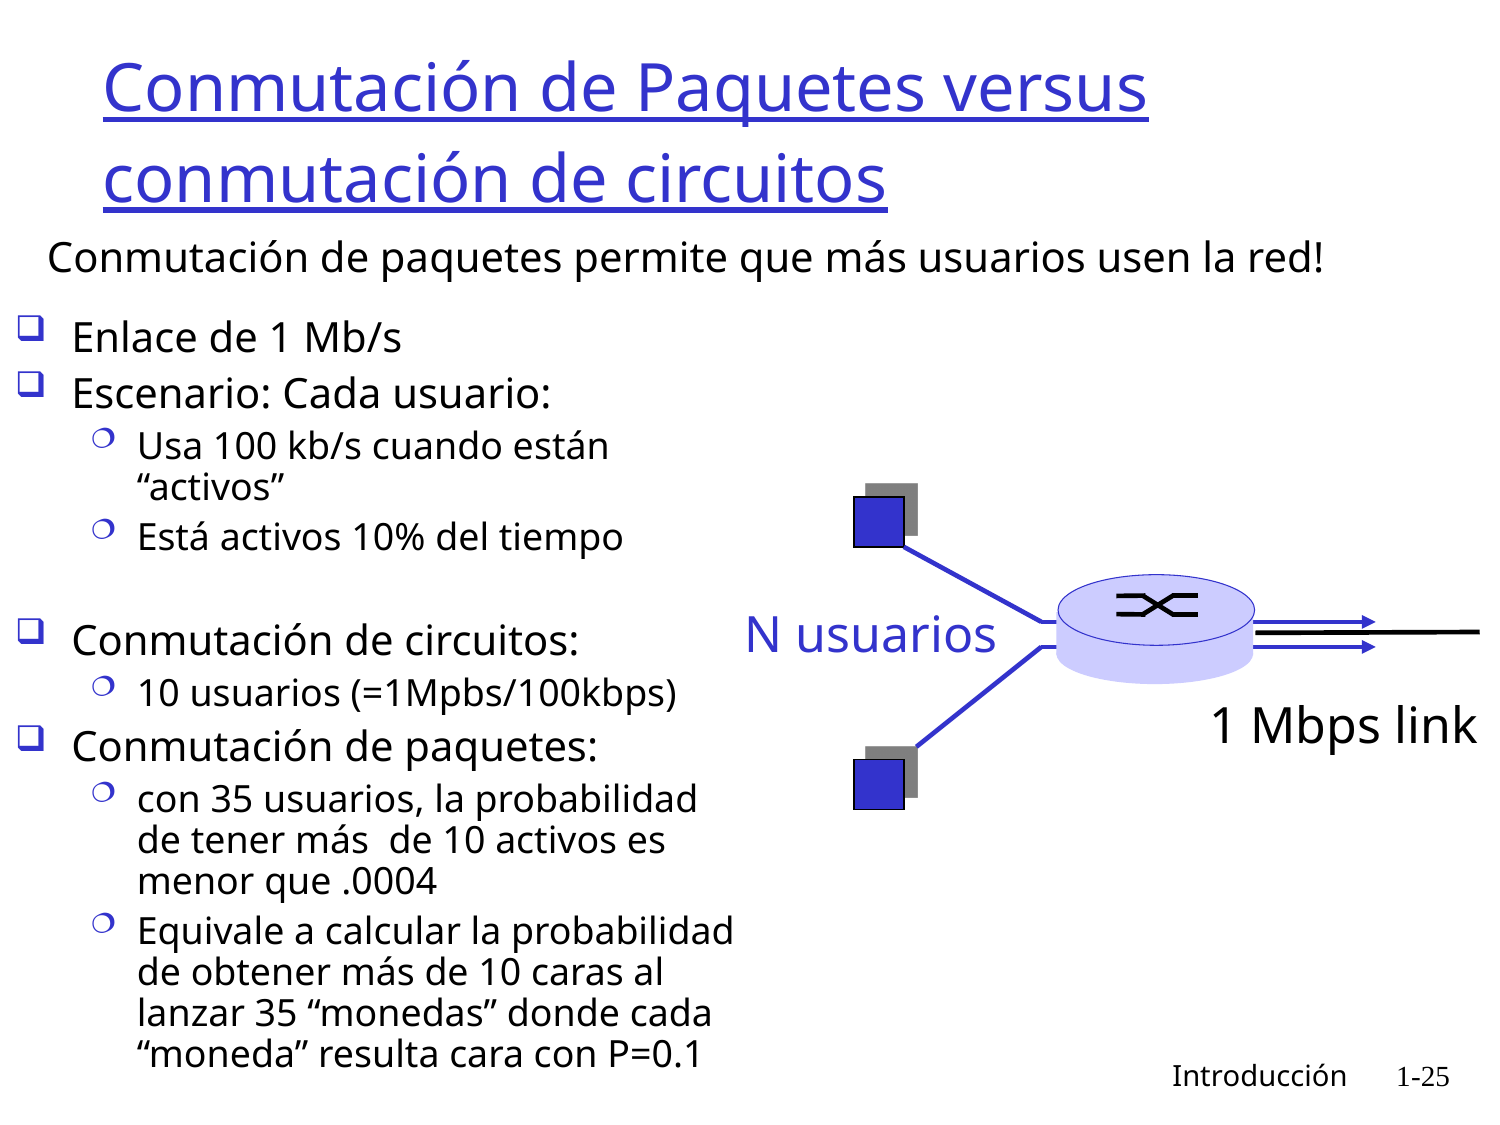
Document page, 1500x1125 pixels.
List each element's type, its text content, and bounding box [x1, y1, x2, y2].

text_box Introducción [887, 1050, 1362, 1125]
text_box 1-<number> [1362, 1050, 1466, 1125]
list Conmutación de paquetes permite que más usuarios usen la red! [31, 228, 1446, 329]
text_box [853, 496, 904, 547]
text_box 1 Mbps link [1194, 686, 1494, 762]
text_box [853, 759, 904, 810]
text_box [1056, 574, 1255, 685]
title Conmutación de Paquetes versus conmutación de circuitos [87, 16, 1363, 228]
text_box N usuarios [730, 594, 1013, 671]
list Enlace de 1 Mb/s Escenario: Cada usuario: Usa 100 kb/s cuando están “activos” Está activos 10% del tiempo Conmutación de circuitos: 10 usuarios (=1Mpbs/100kbps) Conmutación de paquetes: con 35 usuarios, la probabilidad de tener más de 10 activos es menor que .0004 Equivale a calcular la probabilidad de obtener más de 10 caras al lanzar 35 “monedas” donde cada “moneda” resulta cara con P=0.1 [0, 308, 763, 1071]
